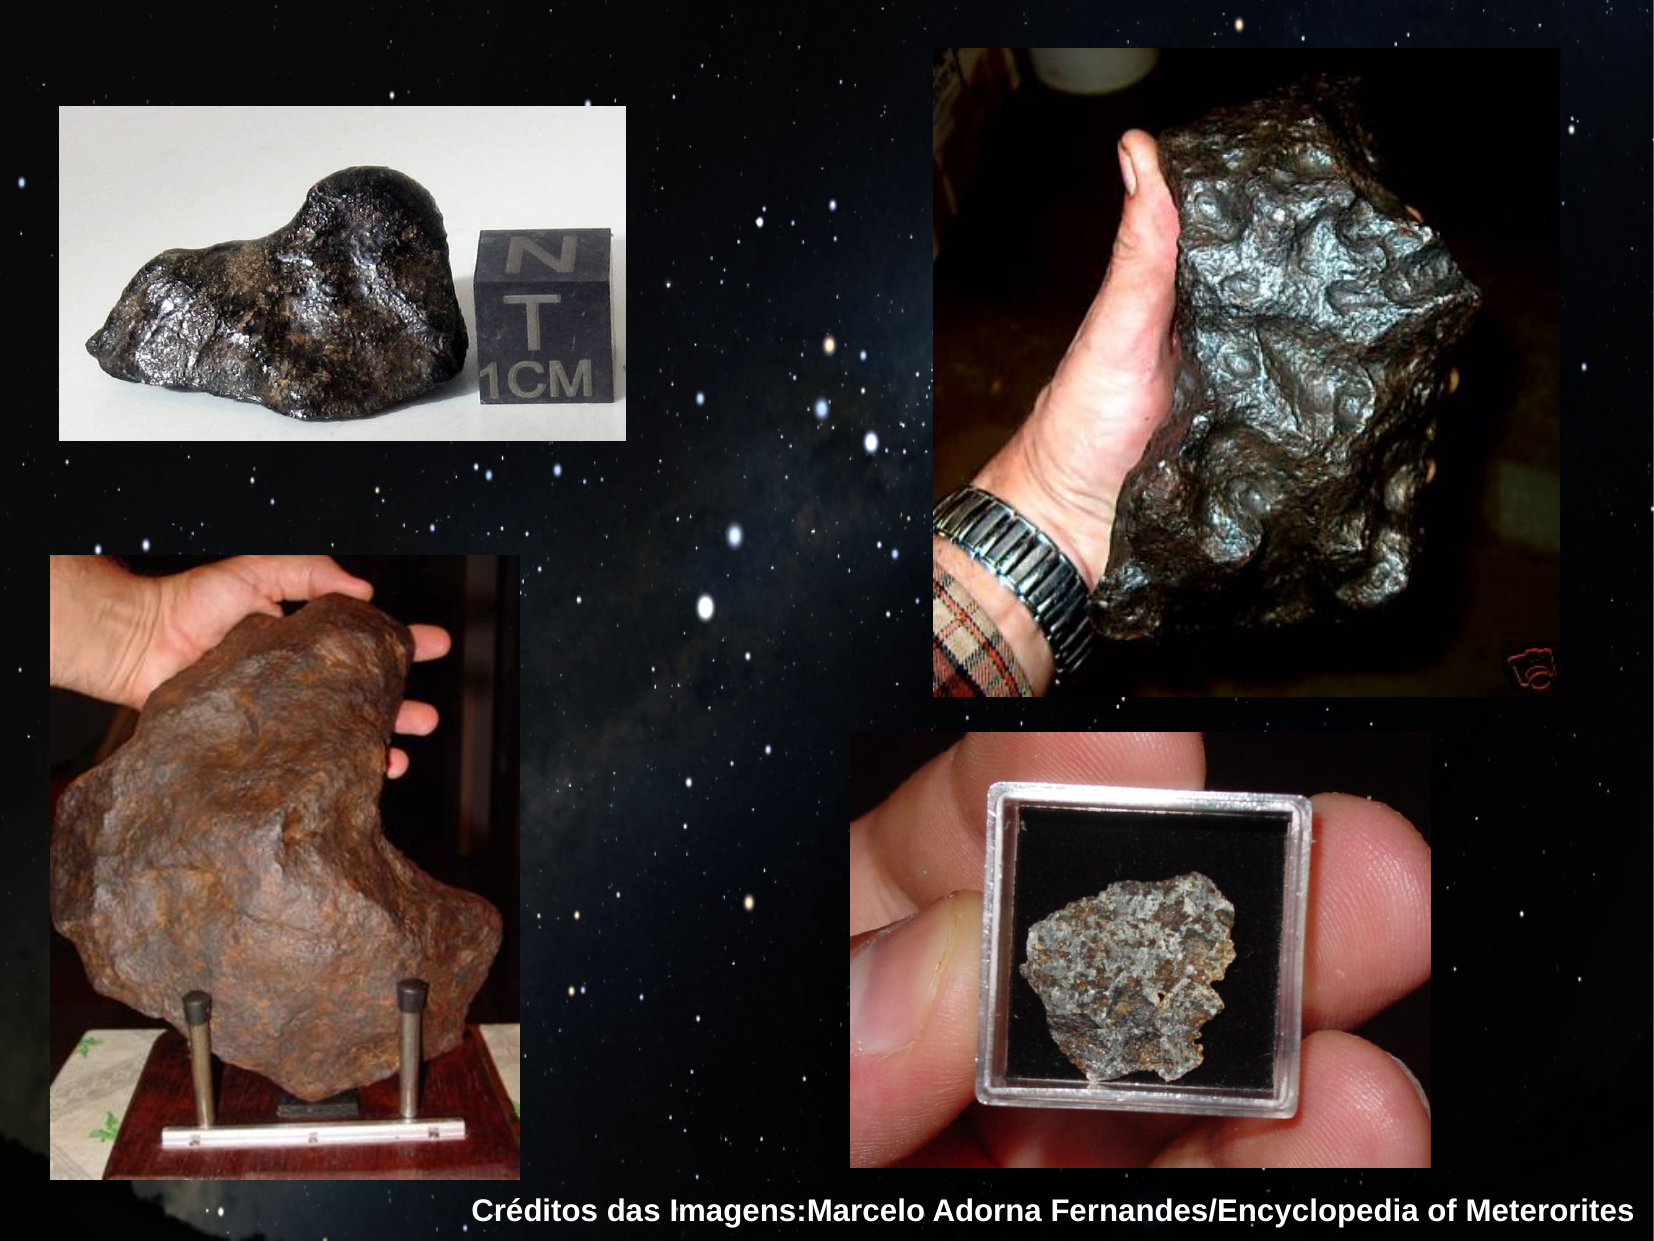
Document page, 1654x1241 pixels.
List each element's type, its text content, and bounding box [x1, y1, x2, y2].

picture [0, 0, 1654, 1241]
text_box Créditos das Imagens:Marcelo Adorna Fernandes/Encyclopedia of Meterorites [0, 1193, 1637, 1241]
